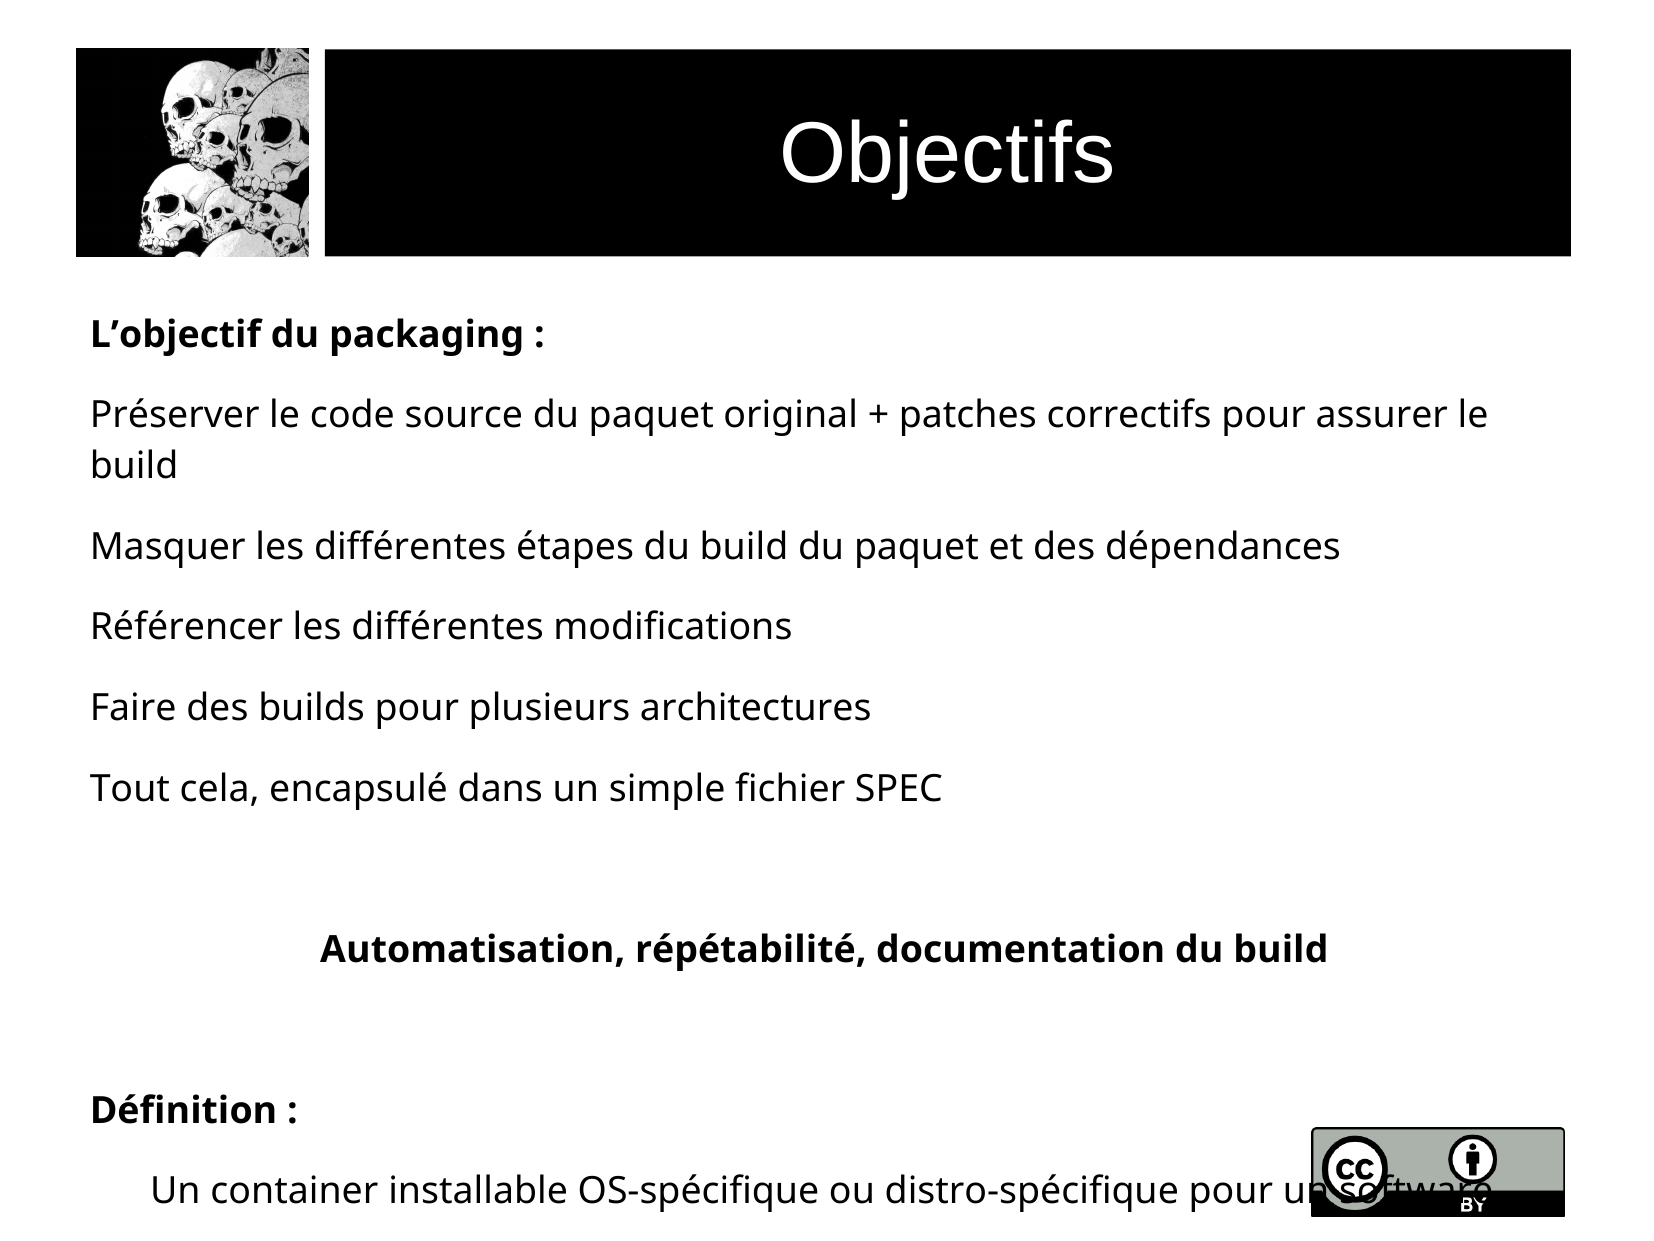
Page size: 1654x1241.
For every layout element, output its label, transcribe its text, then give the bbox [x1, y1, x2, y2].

picture [76, 48, 309, 257]
picture [1311, 1127, 1565, 1217]
text_box L’objectif du packaging : Préserver le code source du paquet original + patches correctifs pour assurer le build Masquer les différentes étapes du build du paquet et des dépendances Référencer les différentes modifications Faire des builds pour plusieurs architectures Tout cela, encapsulé dans un simple fichier SPEC Automatisation, répétabilité, documentation du build Définition : Un container installable OS-spécifique ou distro-spécifique pour un software [75, 300, 1576, 1105]
title Objectifs [324, 49, 1571, 257]
